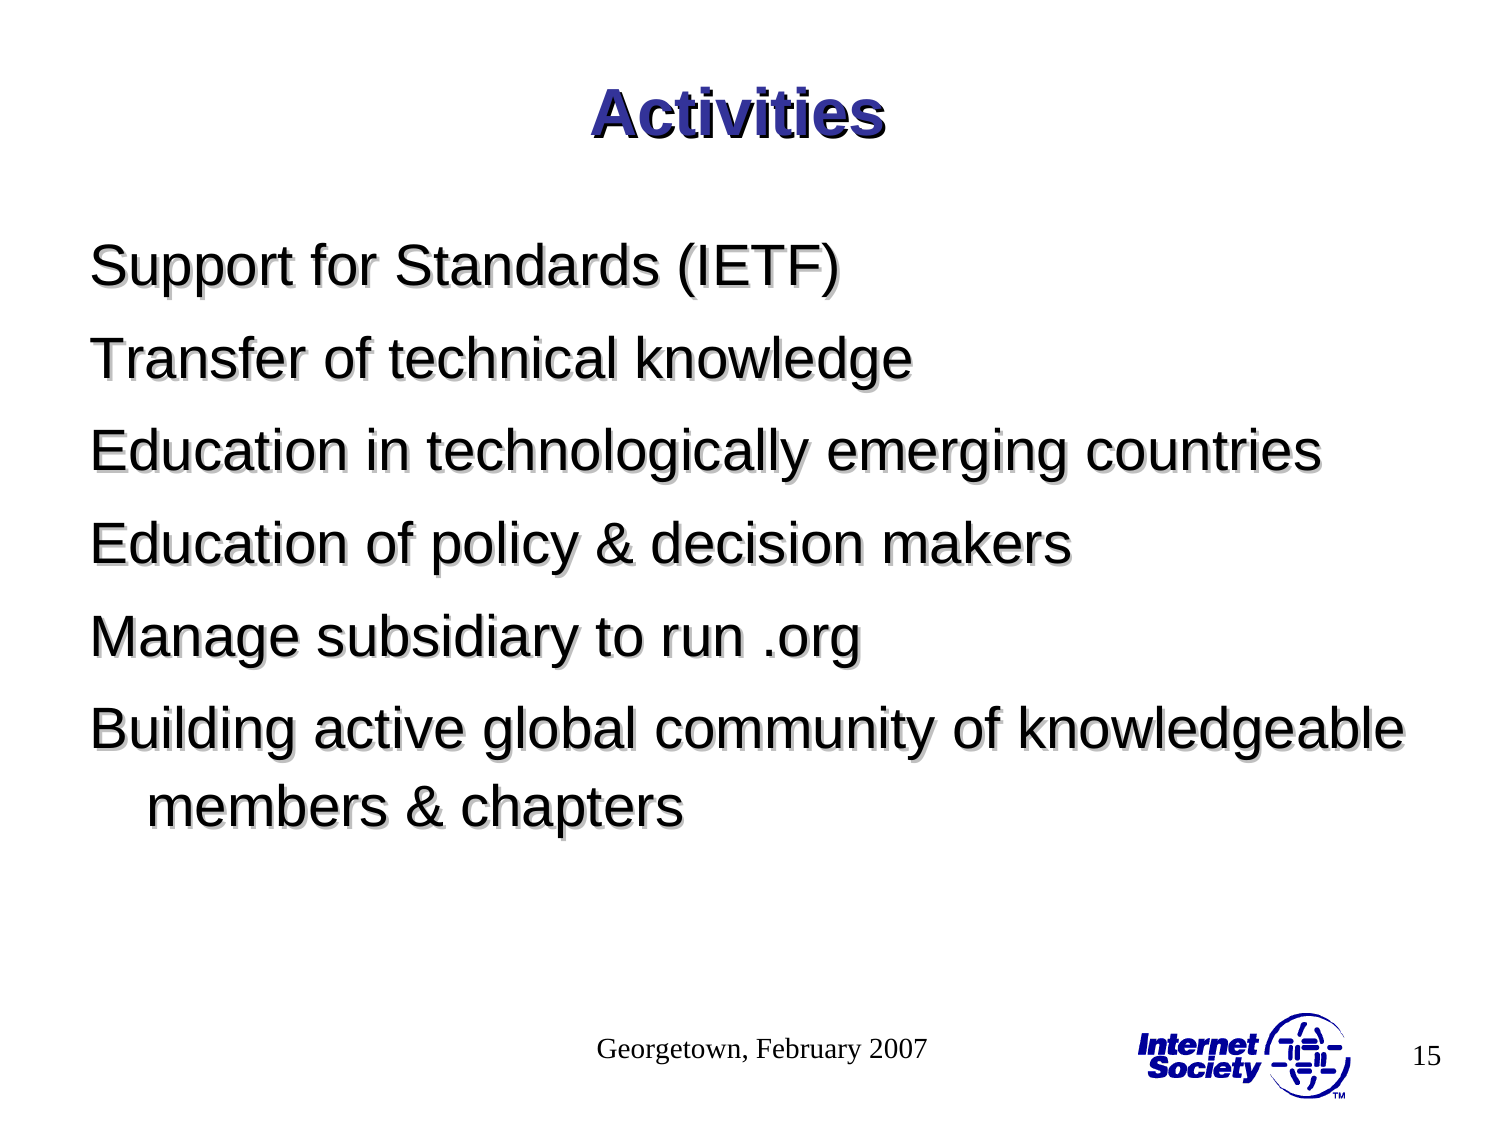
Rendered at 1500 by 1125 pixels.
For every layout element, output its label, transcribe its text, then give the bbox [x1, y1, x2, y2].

picture [1137, 1012, 1351, 1099]
title Activities [99, 37, 1375, 188]
list Support for Standards (IETF) Transfer of technical knowledge Education in technologically emerging countries Education of policy & decision makers Manage subsidiary to run .org Building active global community of knowledgeable members & chapters [75, 212, 1426, 1000]
